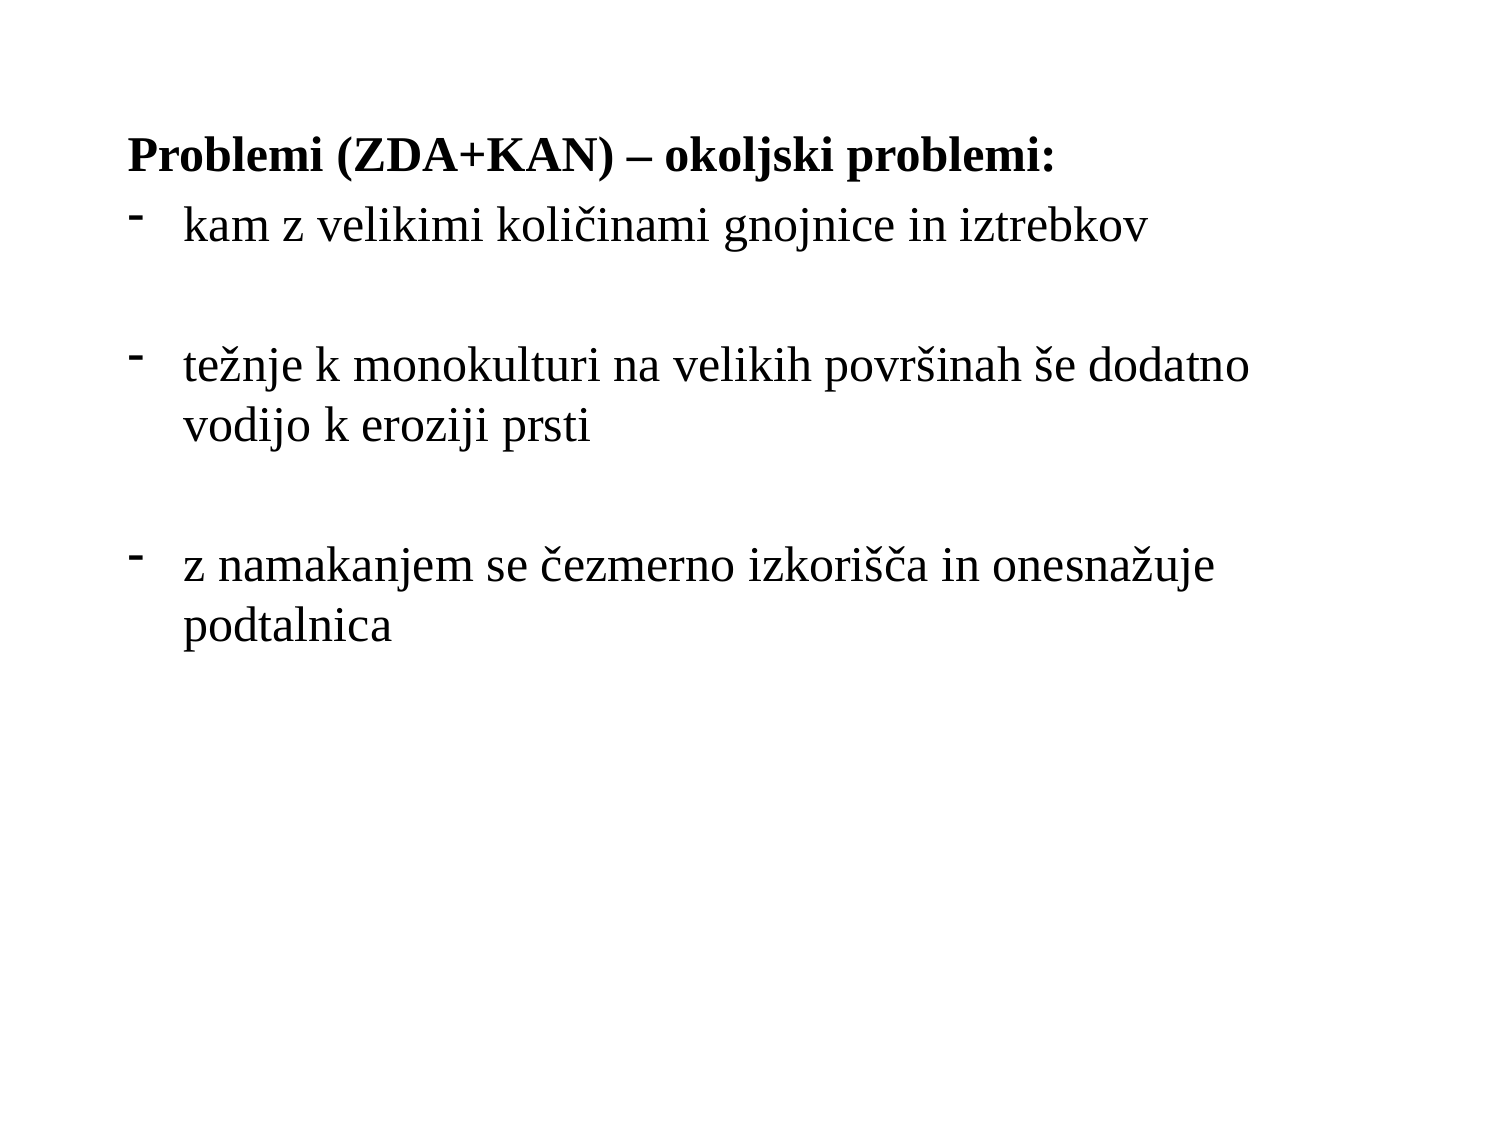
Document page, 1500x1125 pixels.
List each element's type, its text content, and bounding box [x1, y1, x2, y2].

list Problemi (ZDA+KAN) – okoljski problemi: kam z velikimi količinami gnojnice in iztrebkov težnje k monokulturi na velikih površinah še dodatno vodijo k eroziji prsti z namakanjem se čezmerno izkorišča in onesnažuje podtalnica [112, 113, 1388, 1000]
